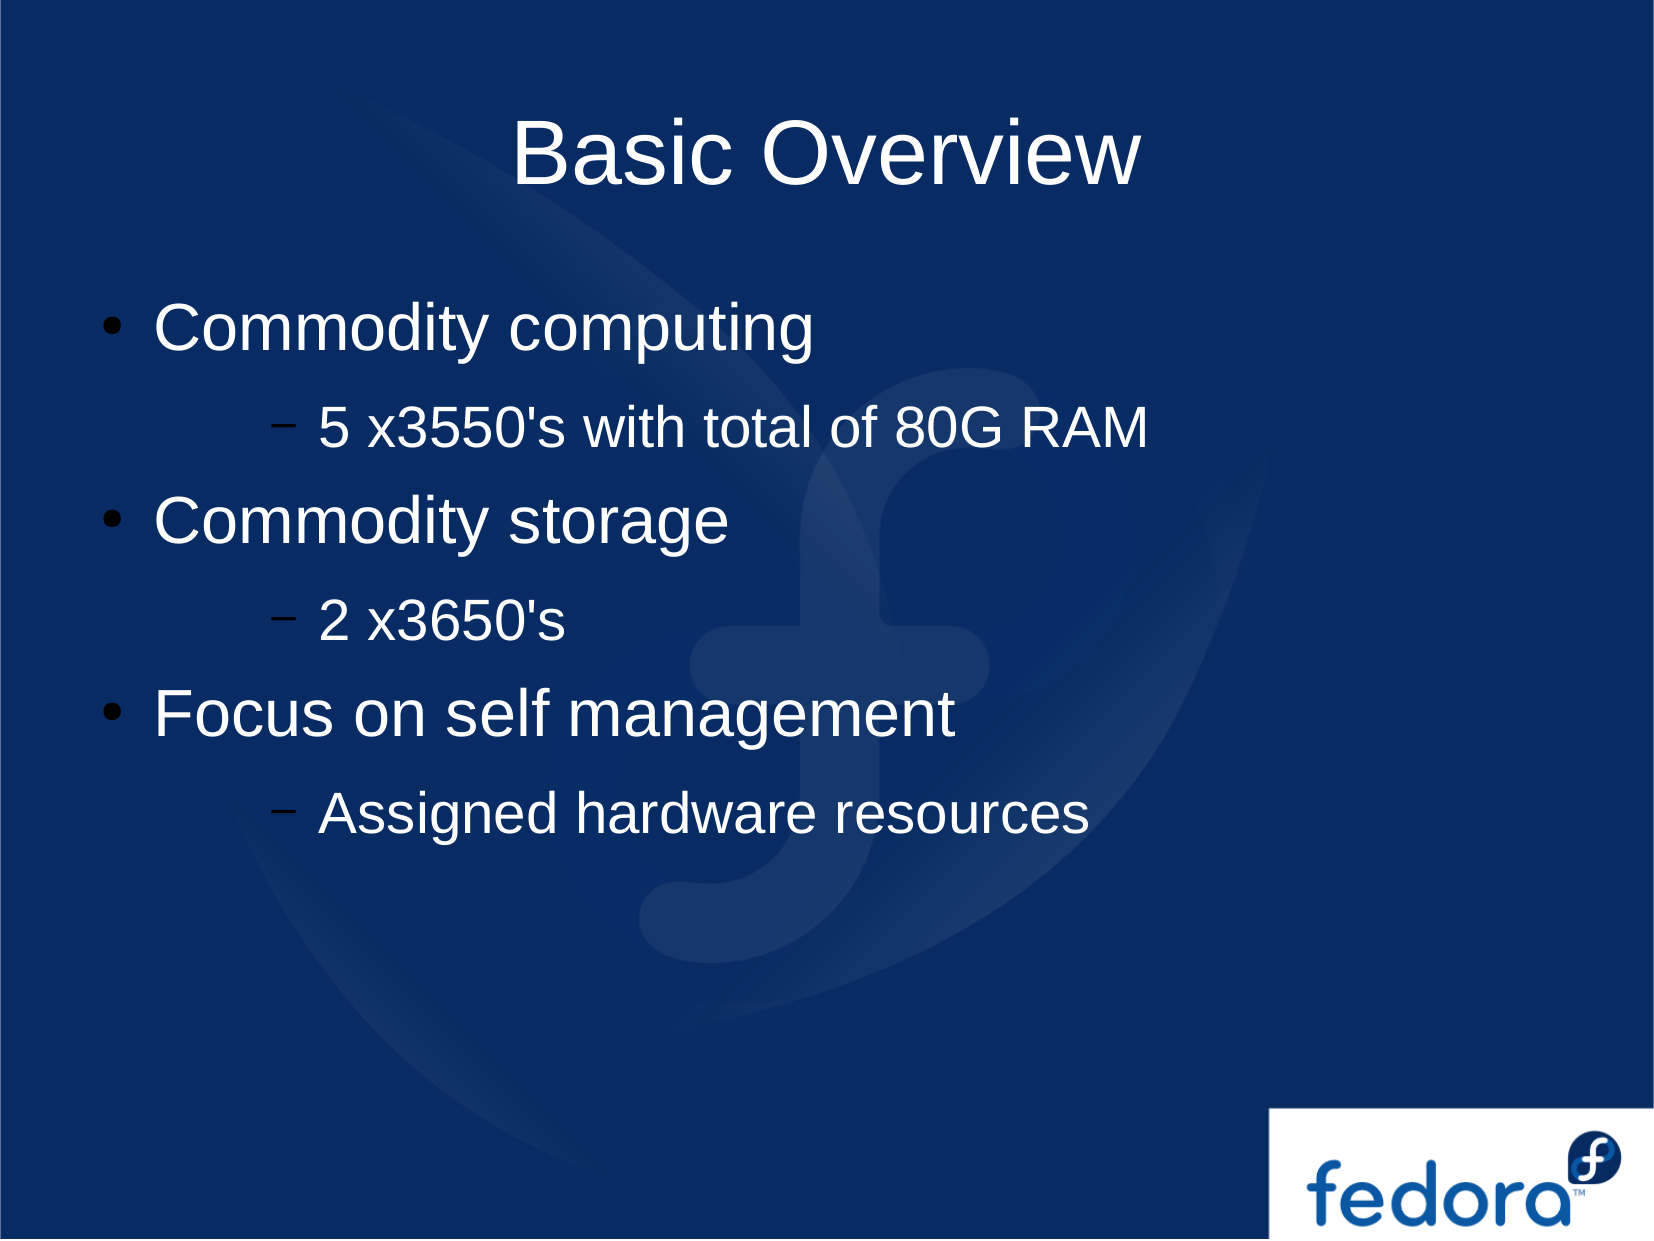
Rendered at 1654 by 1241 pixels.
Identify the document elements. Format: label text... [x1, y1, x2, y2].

picture [0, 0, 1654, 1239]
title Basic Overview [82, 56, 1571, 250]
list Commodity computing 5 x3550's with total of 80G RAM Commodity storage 2 x3650's Focus on self management Assigned hardware resources [82, 290, 1571, 1094]
